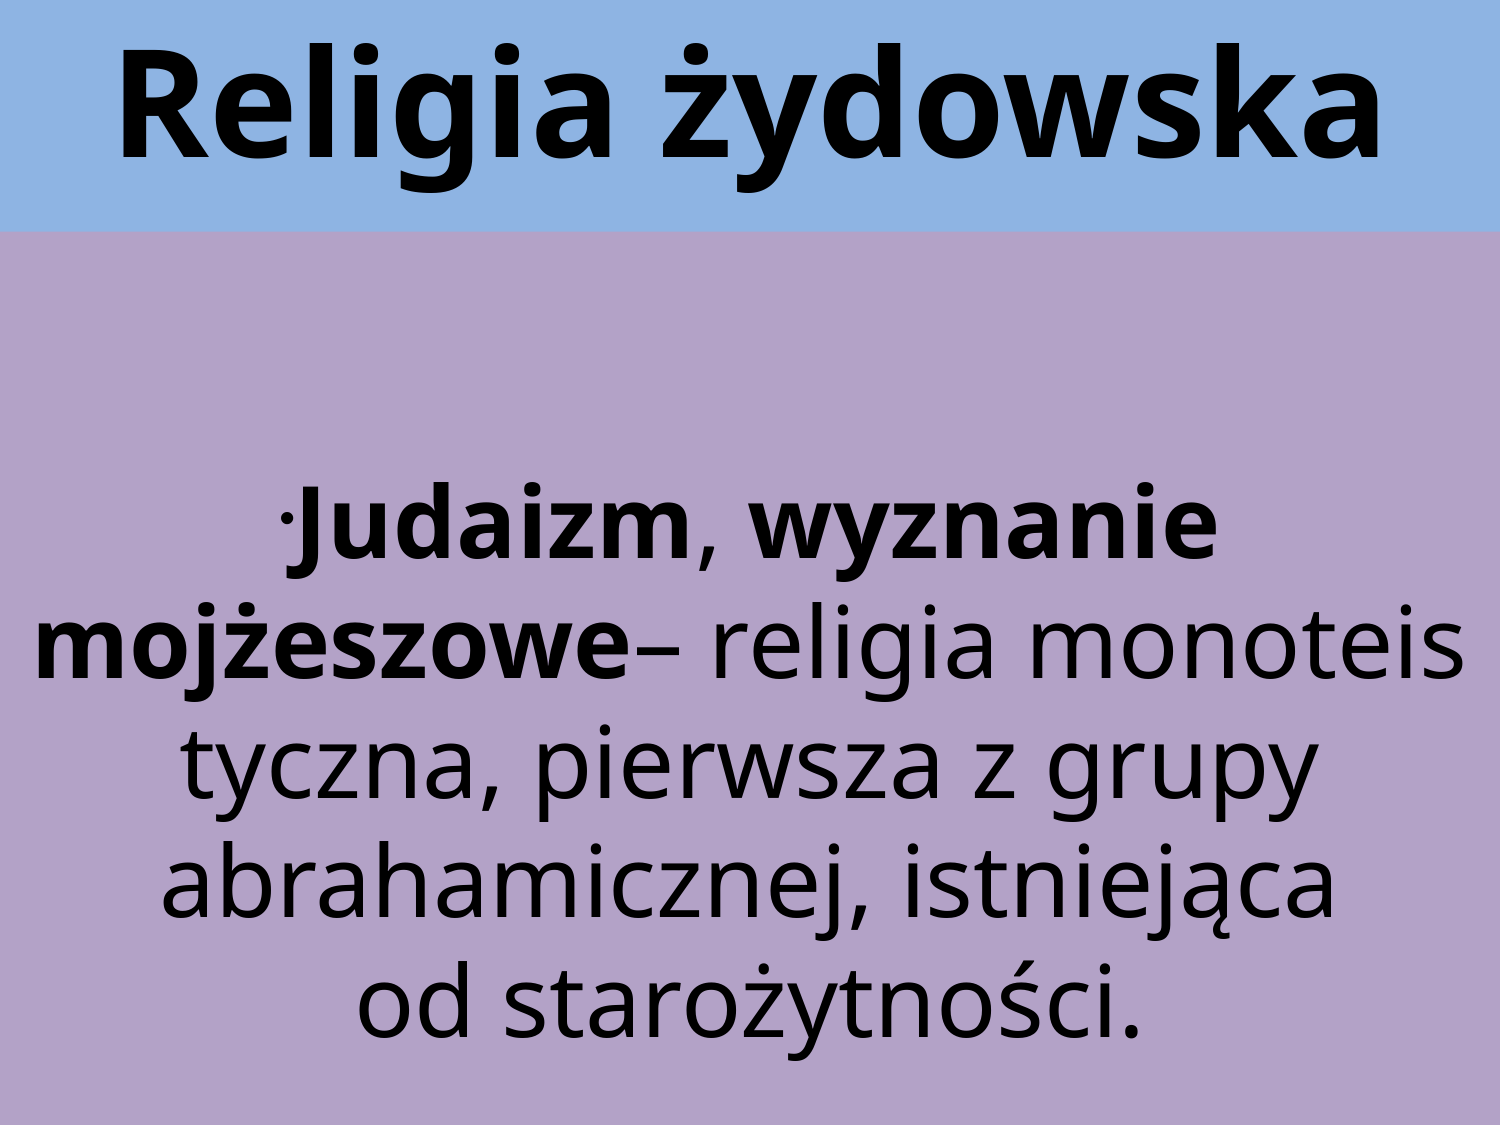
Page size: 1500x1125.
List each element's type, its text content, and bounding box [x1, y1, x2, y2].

list Judaizm, wyznanie mojżeszowe– religia monoteistyczna, pierwsza z grupy abrahamicznej, istniejąca od starożytności. [0, 231, 1500, 1125]
title Religia żydowska [0, 0, 1500, 231]
